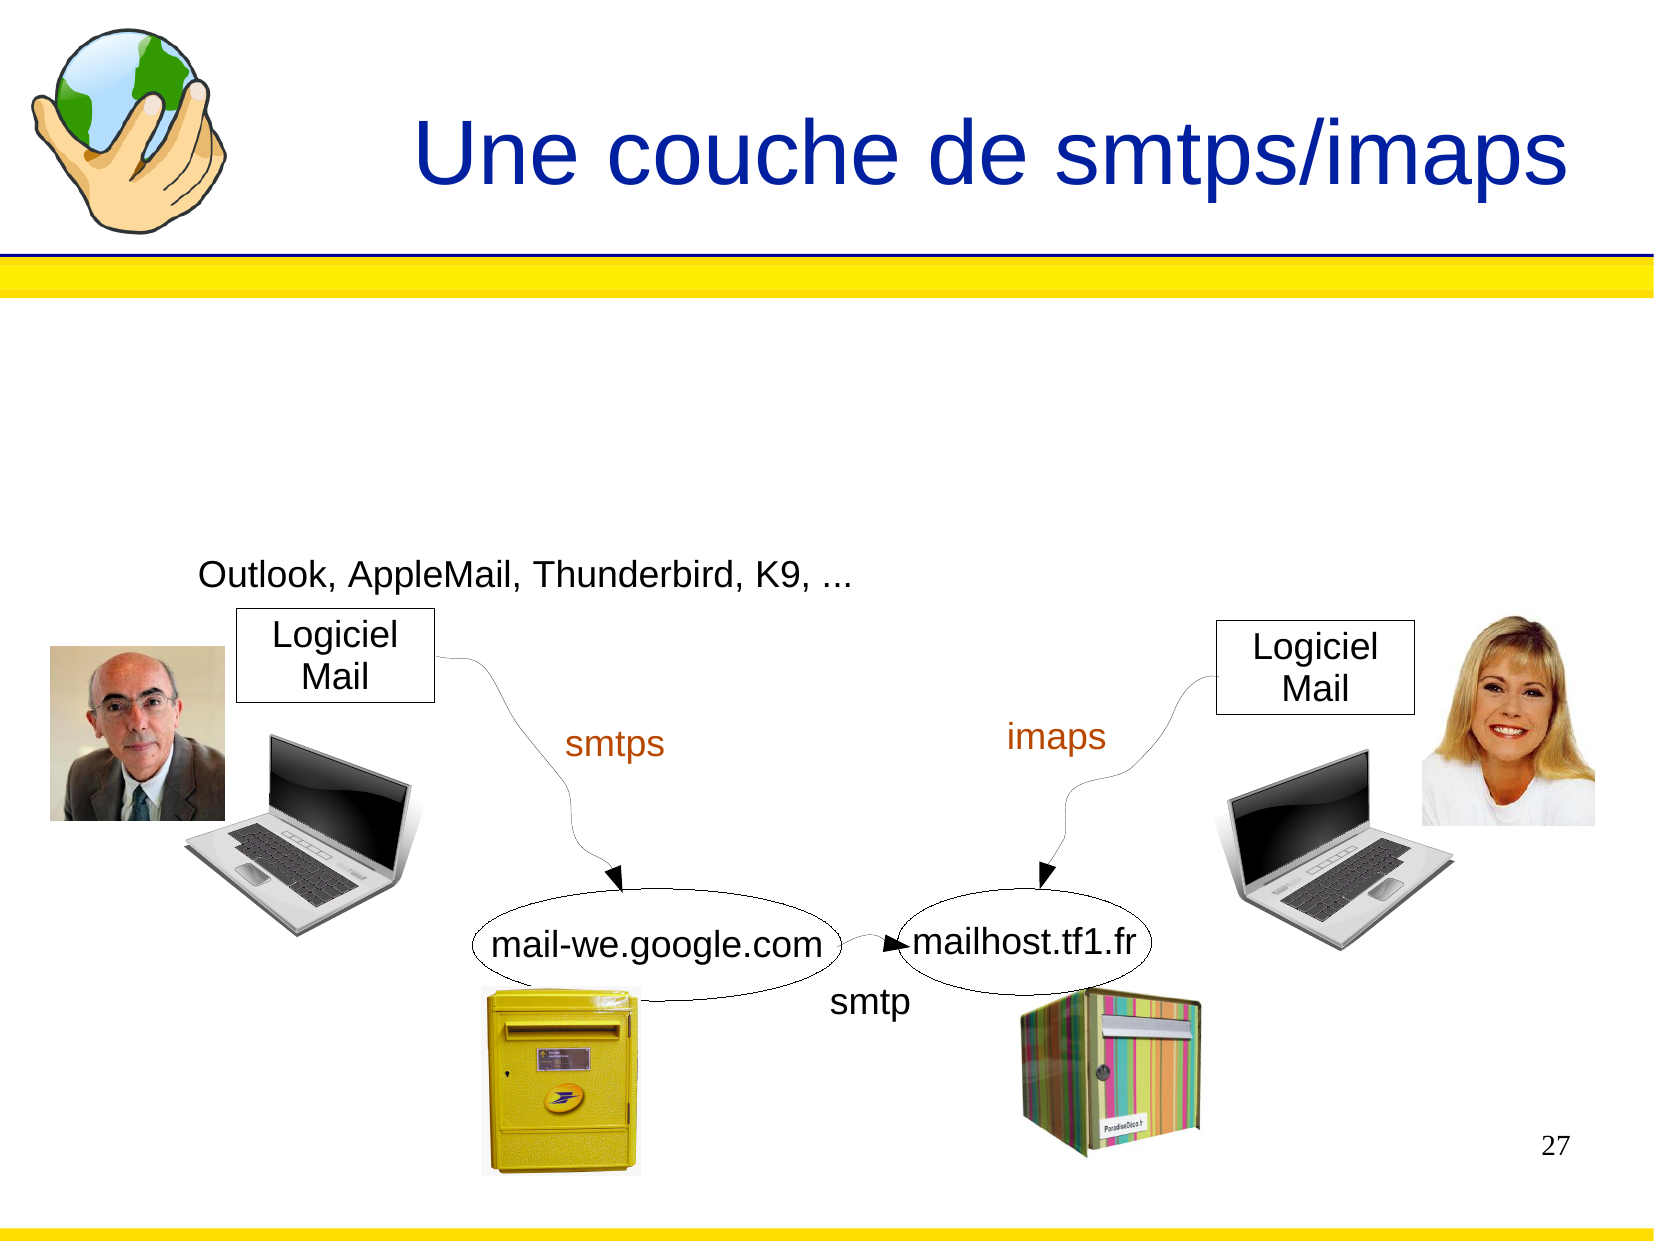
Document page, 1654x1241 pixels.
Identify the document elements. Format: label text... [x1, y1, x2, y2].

text_box mailhost.tf1.fr [897, 888, 1152, 996]
picture [1207, 611, 1595, 957]
text_box Logiciel Mail [1216, 620, 1415, 715]
picture [481, 986, 641, 1176]
text_box mail-we.google.com [472, 888, 842, 1002]
title Une couche de smtps/imaps [372, 49, 1571, 257]
text_box imaps [992, 707, 1122, 765]
picture [11, 14, 246, 248]
text_box Logiciel Mail [236, 608, 435, 703]
text_box smtp [814, 973, 926, 1031]
picture [50, 646, 432, 942]
text_box Outlook, AppleMail, Thunderbird, K9, ... [183, 546, 866, 604]
text_box smtps [550, 714, 681, 772]
picture [969, 982, 1261, 1161]
